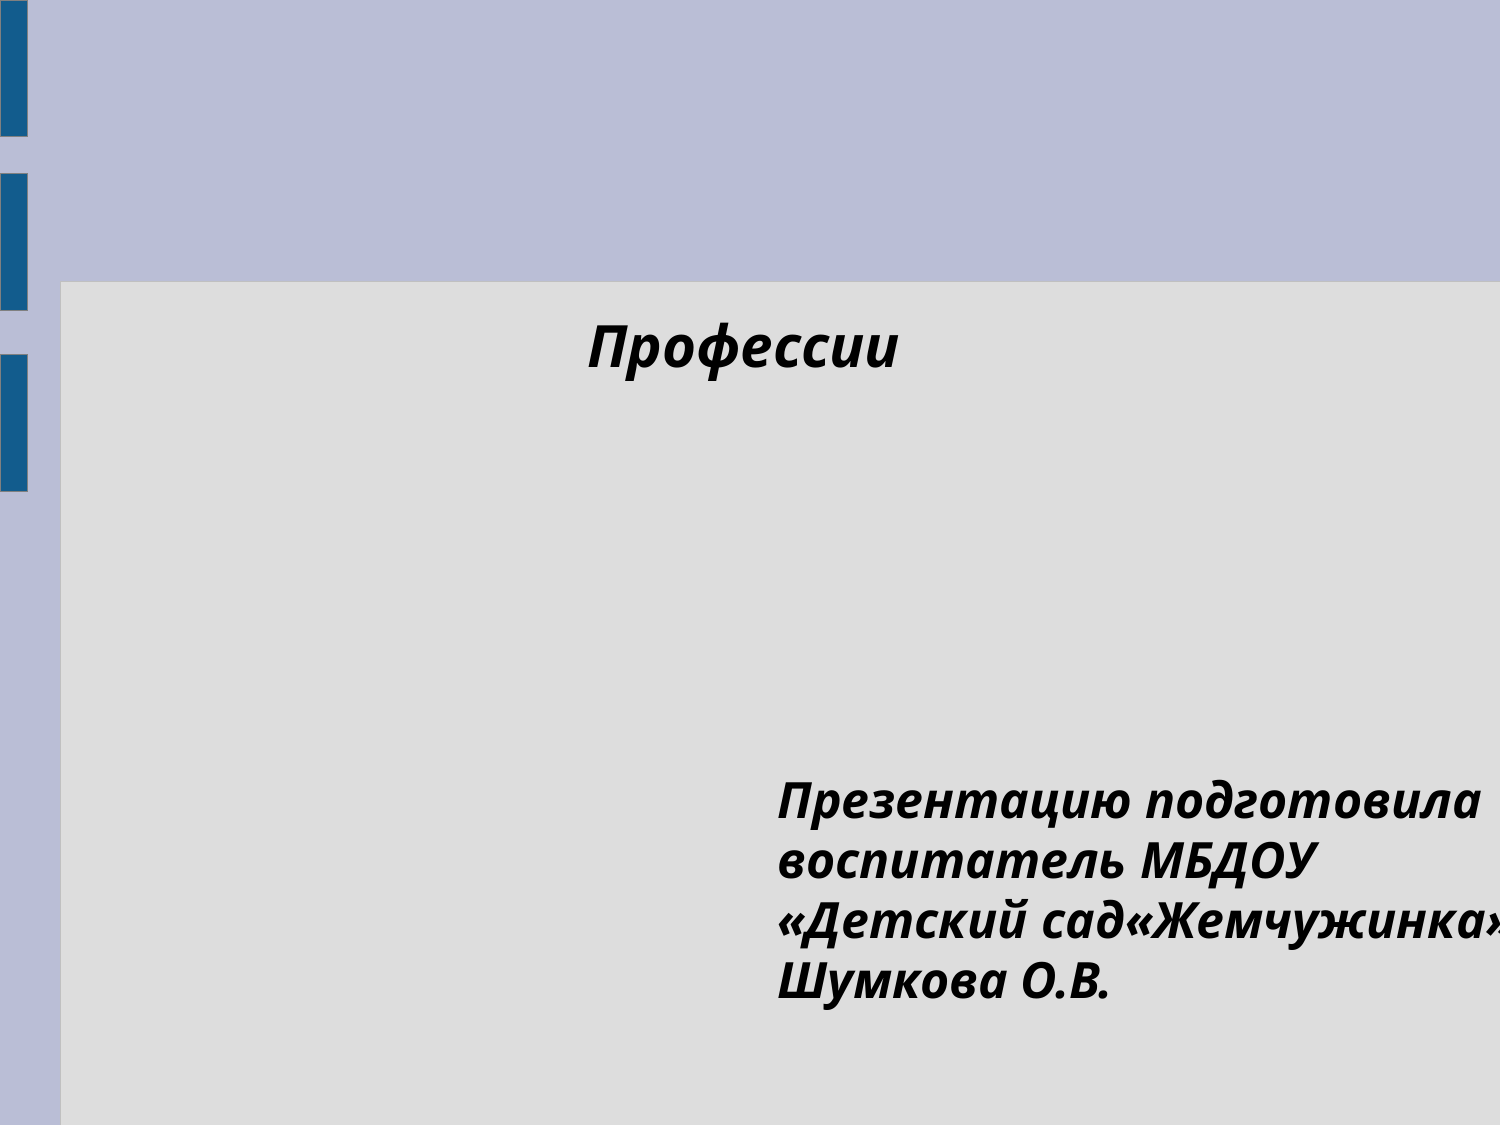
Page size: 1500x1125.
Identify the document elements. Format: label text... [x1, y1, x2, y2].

text_box Презентацию подготовила воспитатель МБДОУ «Детский сад«Жемчужинка» Шумкова О.В. [762, 761, 1500, 1077]
title Профессии [106, 302, 1382, 544]
